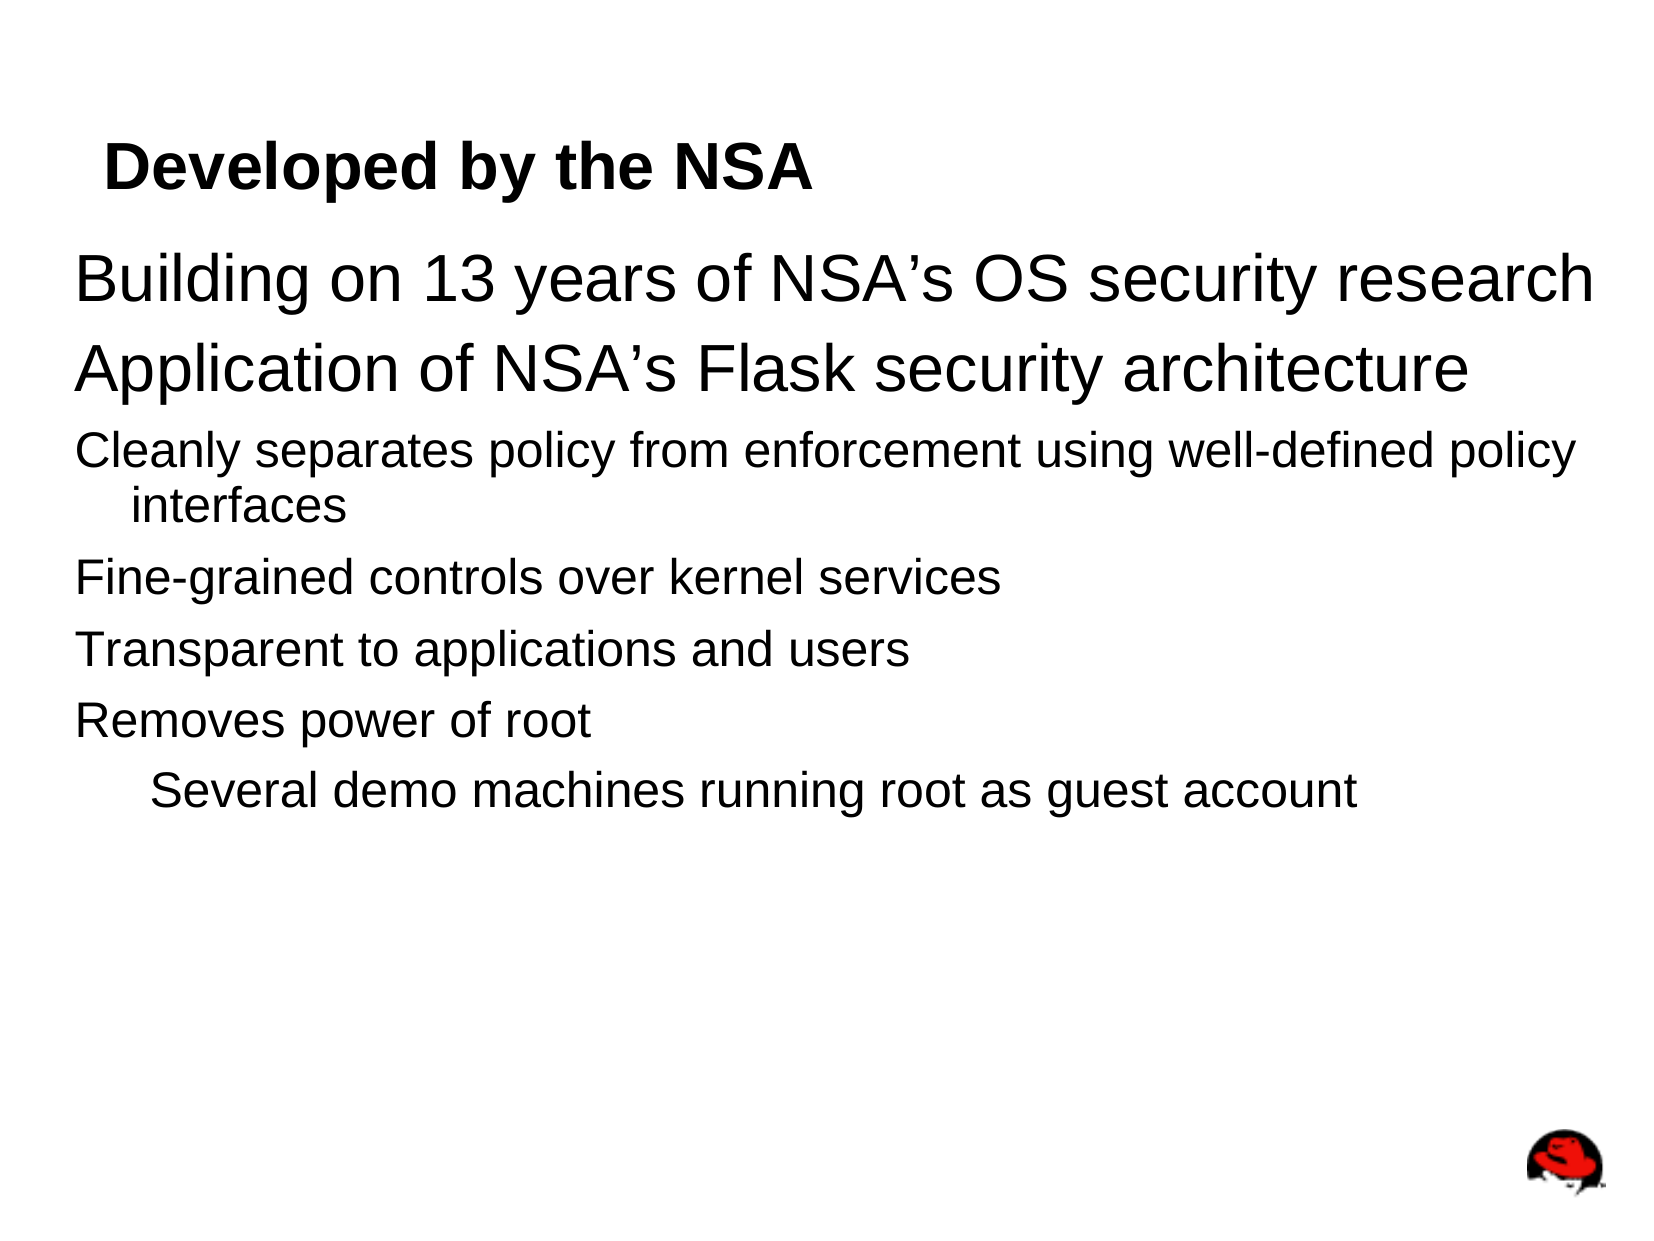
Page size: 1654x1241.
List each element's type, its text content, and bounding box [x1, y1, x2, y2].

title Developed by the NSA [103, 110, 1510, 222]
picture [1527, 1129, 1606, 1207]
list Building on 13 years of NSA’s OS security research Application of NSA’s Flask security architecture Cleanly separates policy from enforcement using well-defined policy interfaces Fine-grained controls over kernel services Transparent to applications and users Removes power of root Several demo machines running root as guest account [74, 240, 1634, 1110]
